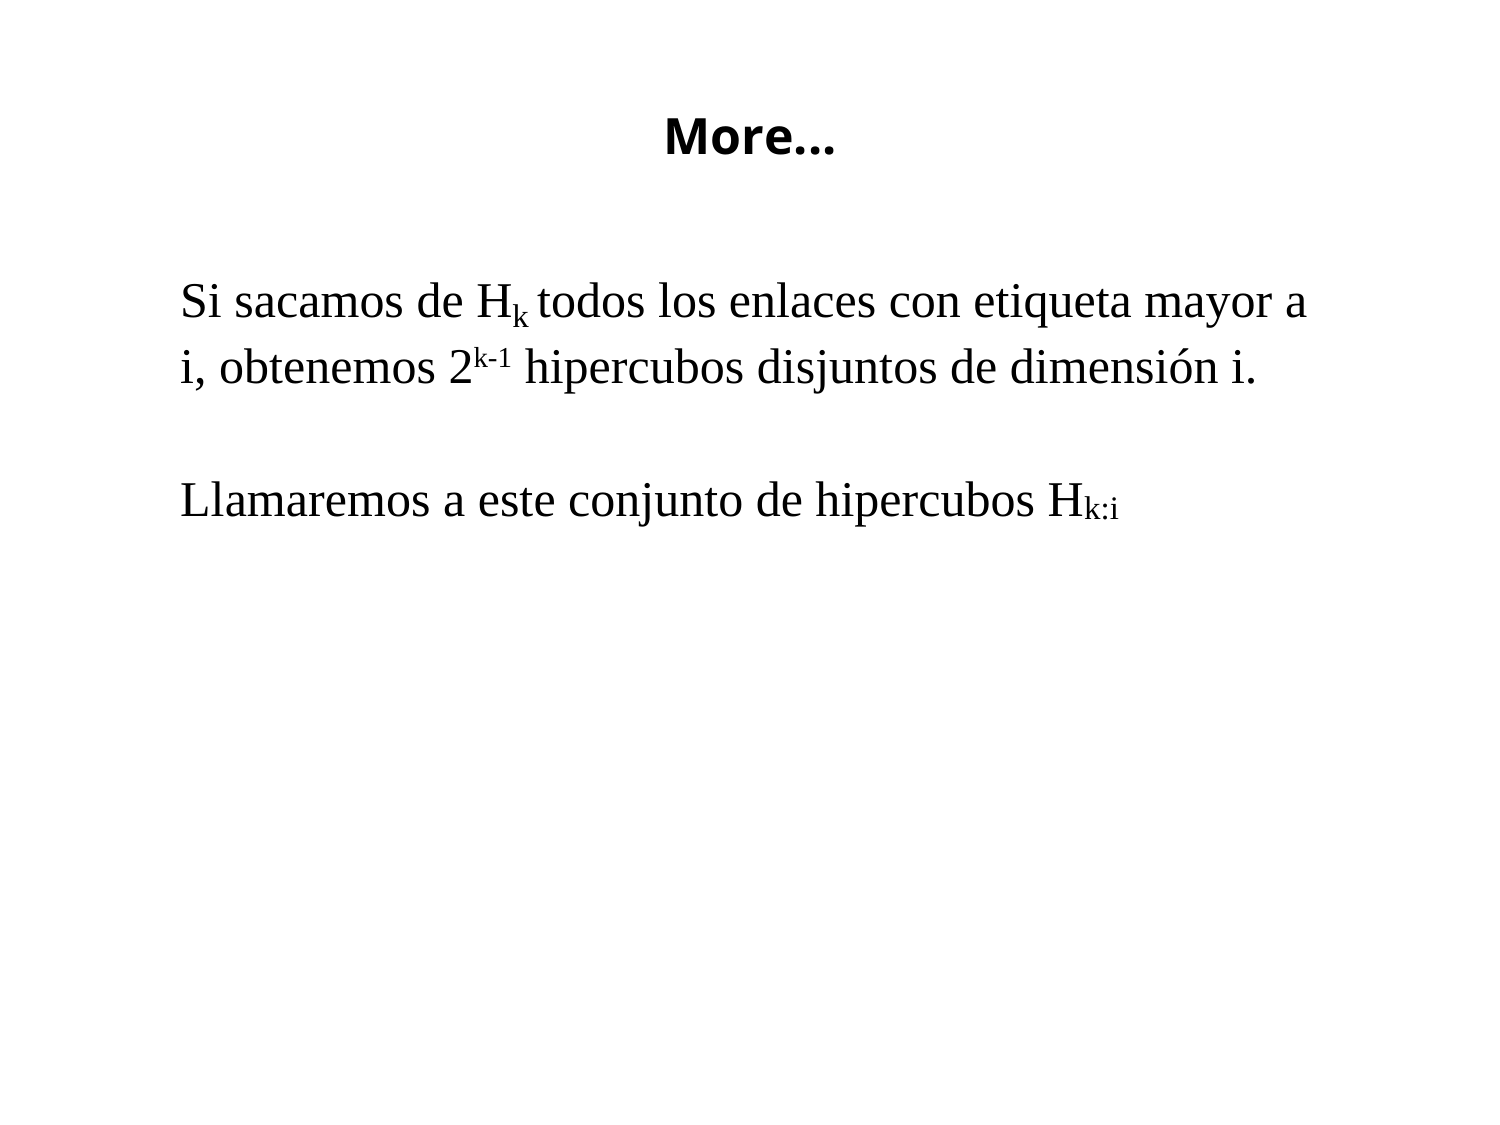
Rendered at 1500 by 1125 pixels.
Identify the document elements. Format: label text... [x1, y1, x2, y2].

title More... [112, 99, 1388, 169]
text_box Si sacamos de Hk todos los enlaces con etiqueta mayor a i, obtenemos 2k-1 hipercubos disjuntos de dimensión i. Llamaremos a este conjunto de hipercubos Hk:i [165, 259, 1347, 681]
